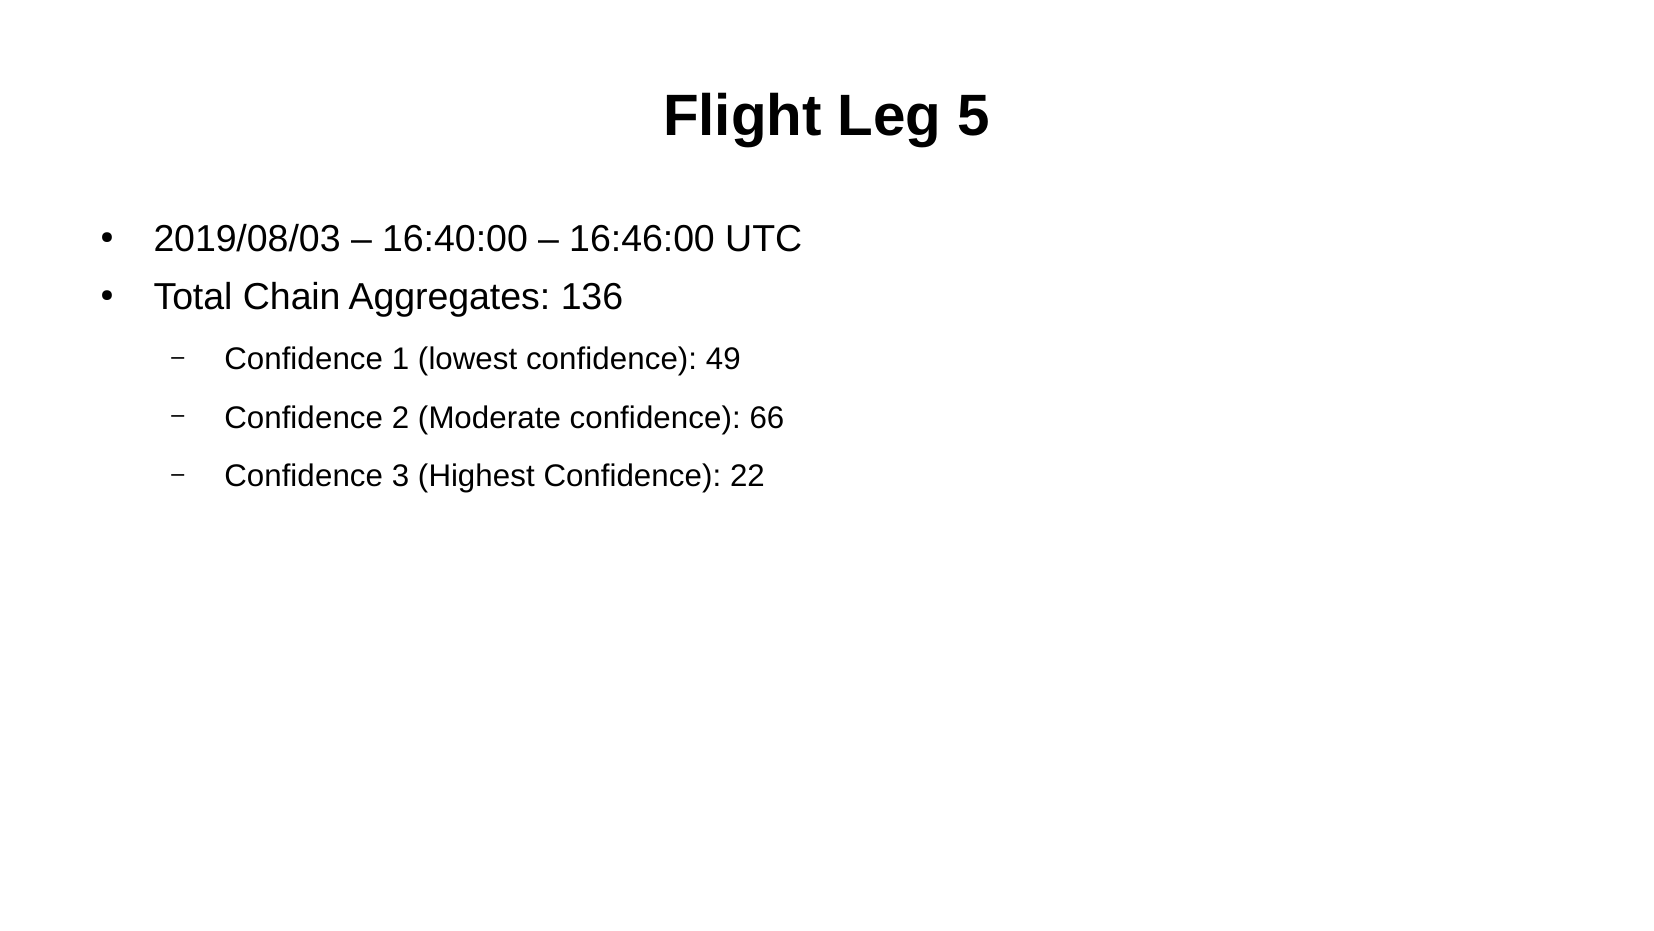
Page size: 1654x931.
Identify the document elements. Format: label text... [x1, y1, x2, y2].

list 2019/08/03 – 16:40:00 – 16:46:00 UTC Total Chain Aggregates: 136 Confidence 1 (lowest confidence): 49 Confidence 2 (Moderate confidence): 66 Confidence 3 (Highest Confidence): 22 [82, 217, 1571, 758]
title Flight Leg 5 [82, 37, 1571, 193]
